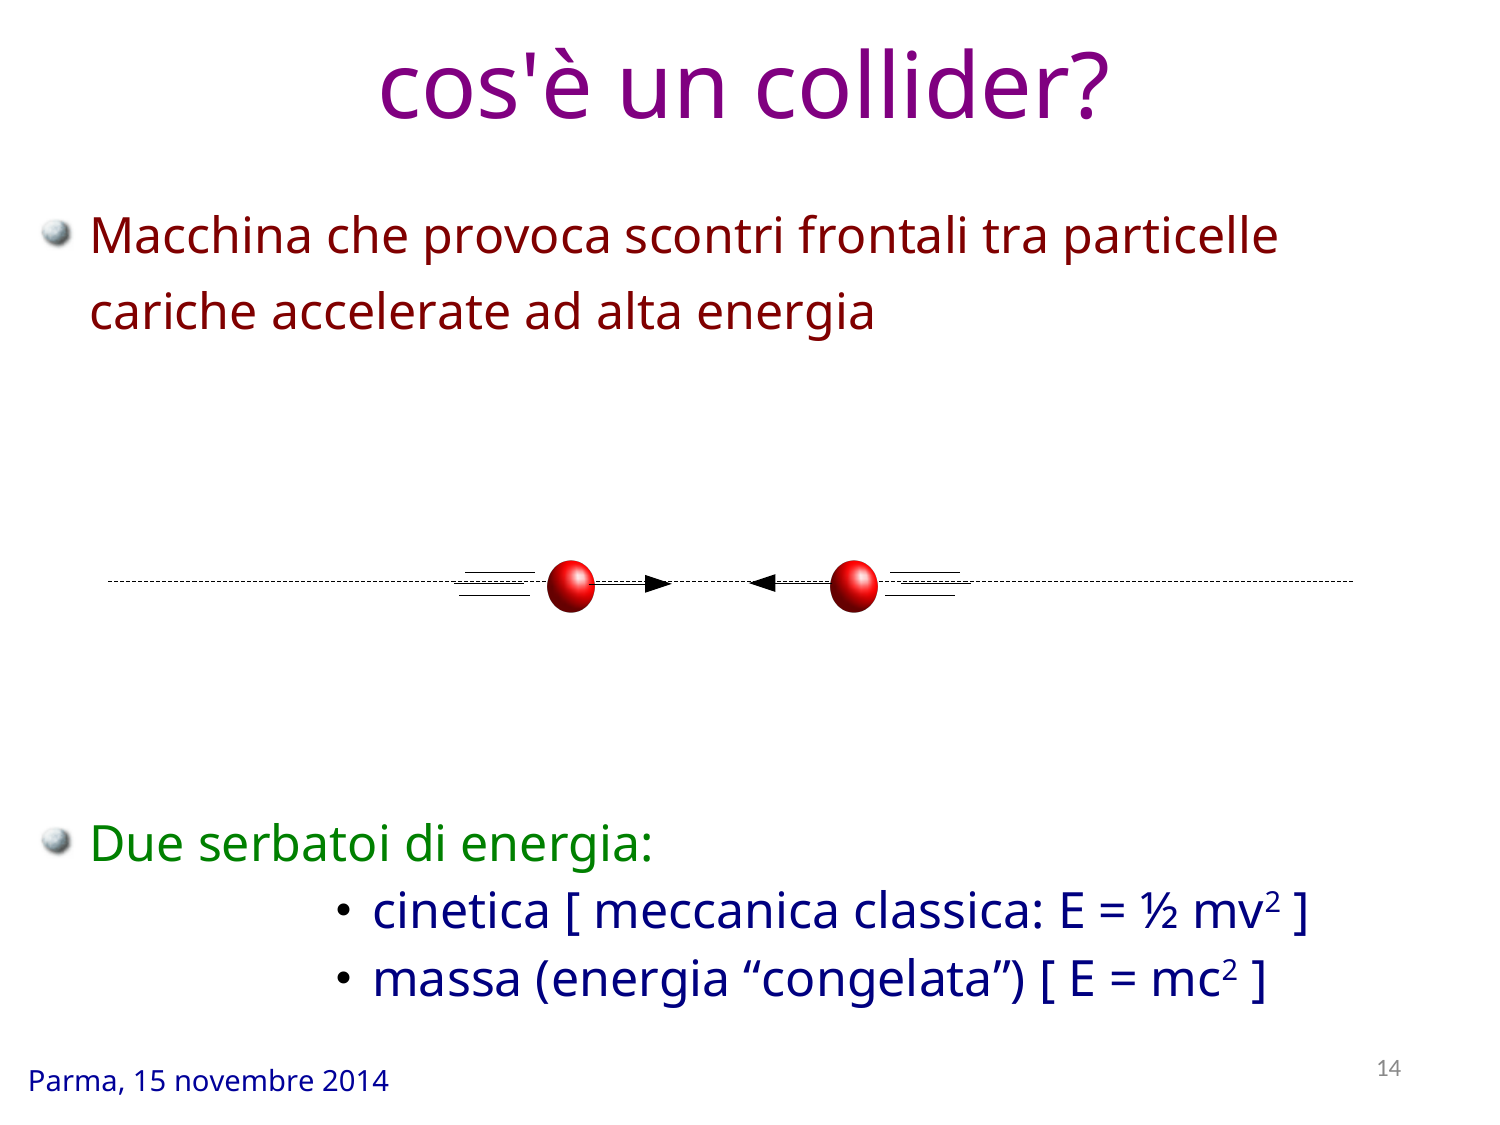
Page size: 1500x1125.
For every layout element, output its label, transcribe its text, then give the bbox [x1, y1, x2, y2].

title cos'è un collider? [34, 25, 1454, 151]
list Macchina che provoca scontri frontali tra particelle cariche accelerate ad alta energia [34, 187, 1454, 384]
list Due serbatoi di energia: cinetica [ meccanica classica: E = ½ mv2 ] massa (energia “congelata”) [ E = mc2 ] [34, 795, 1454, 1093]
